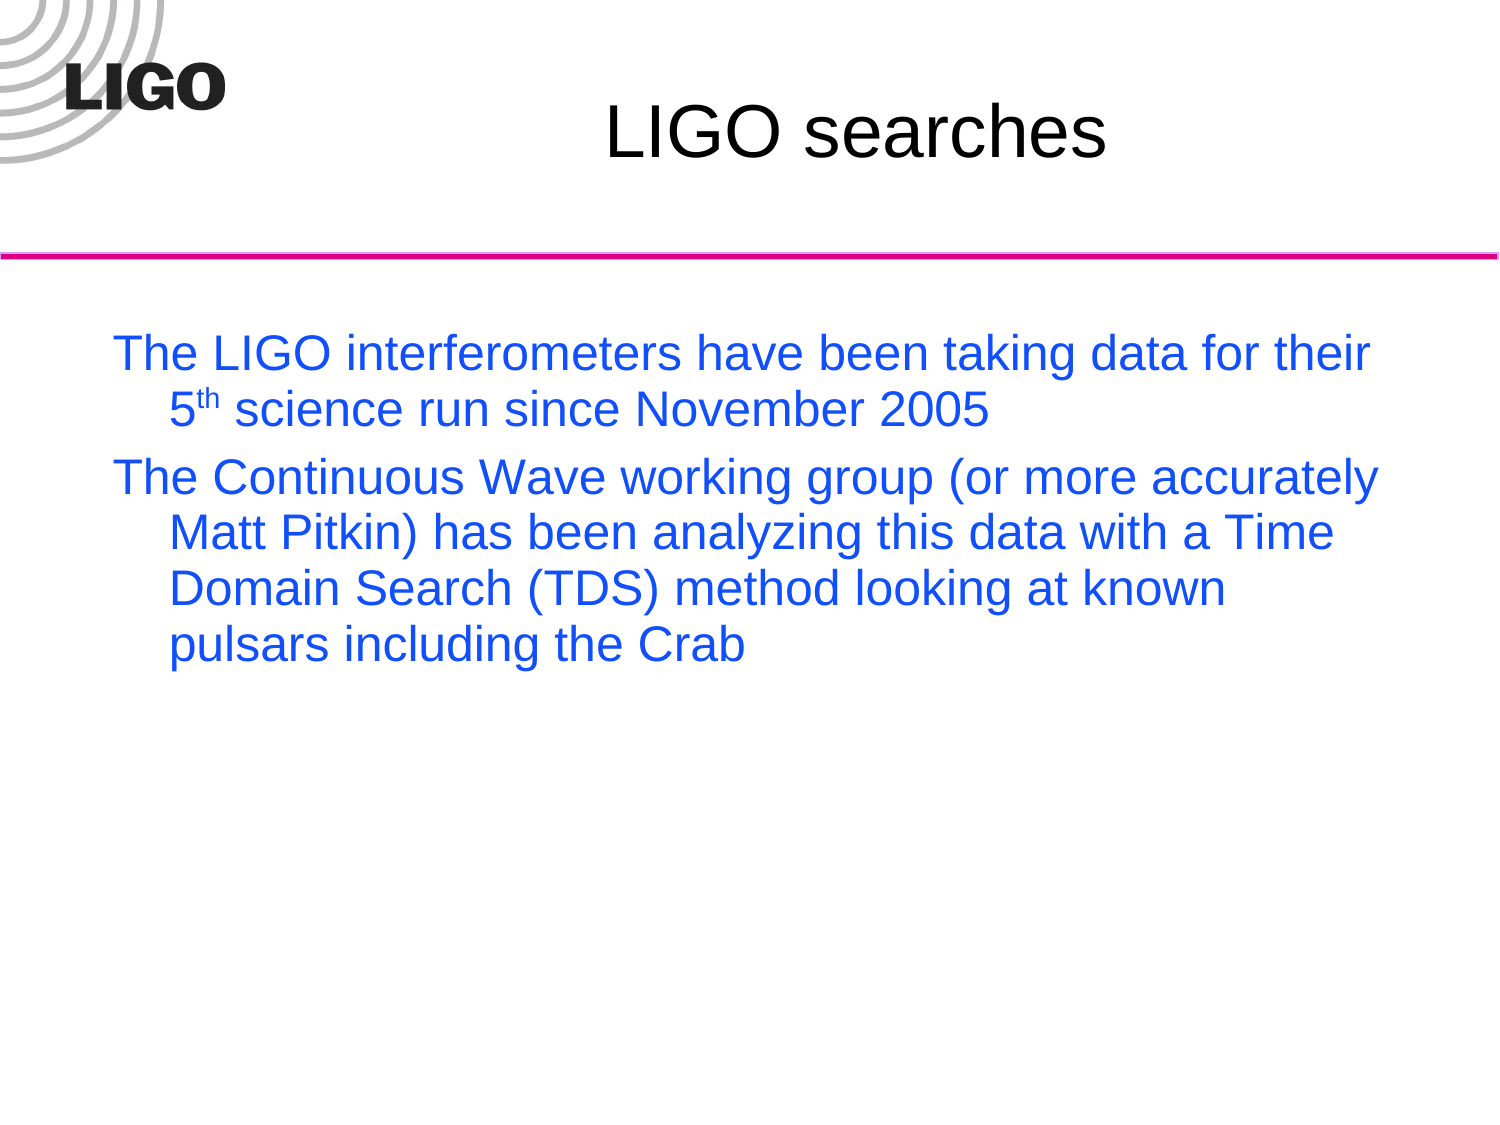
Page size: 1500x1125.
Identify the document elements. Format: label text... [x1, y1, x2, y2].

title LIGO searches [262, 37, 1450, 225]
list The LIGO interferometers have been taking data for their 5th science run since November 2005 The Continuous Wave working group (or more accurately Matt Pitkin) has been analyzing this data with a Time Domain Search (TDS) method looking at known pulsars including the Crab [112, 324, 1388, 1001]
